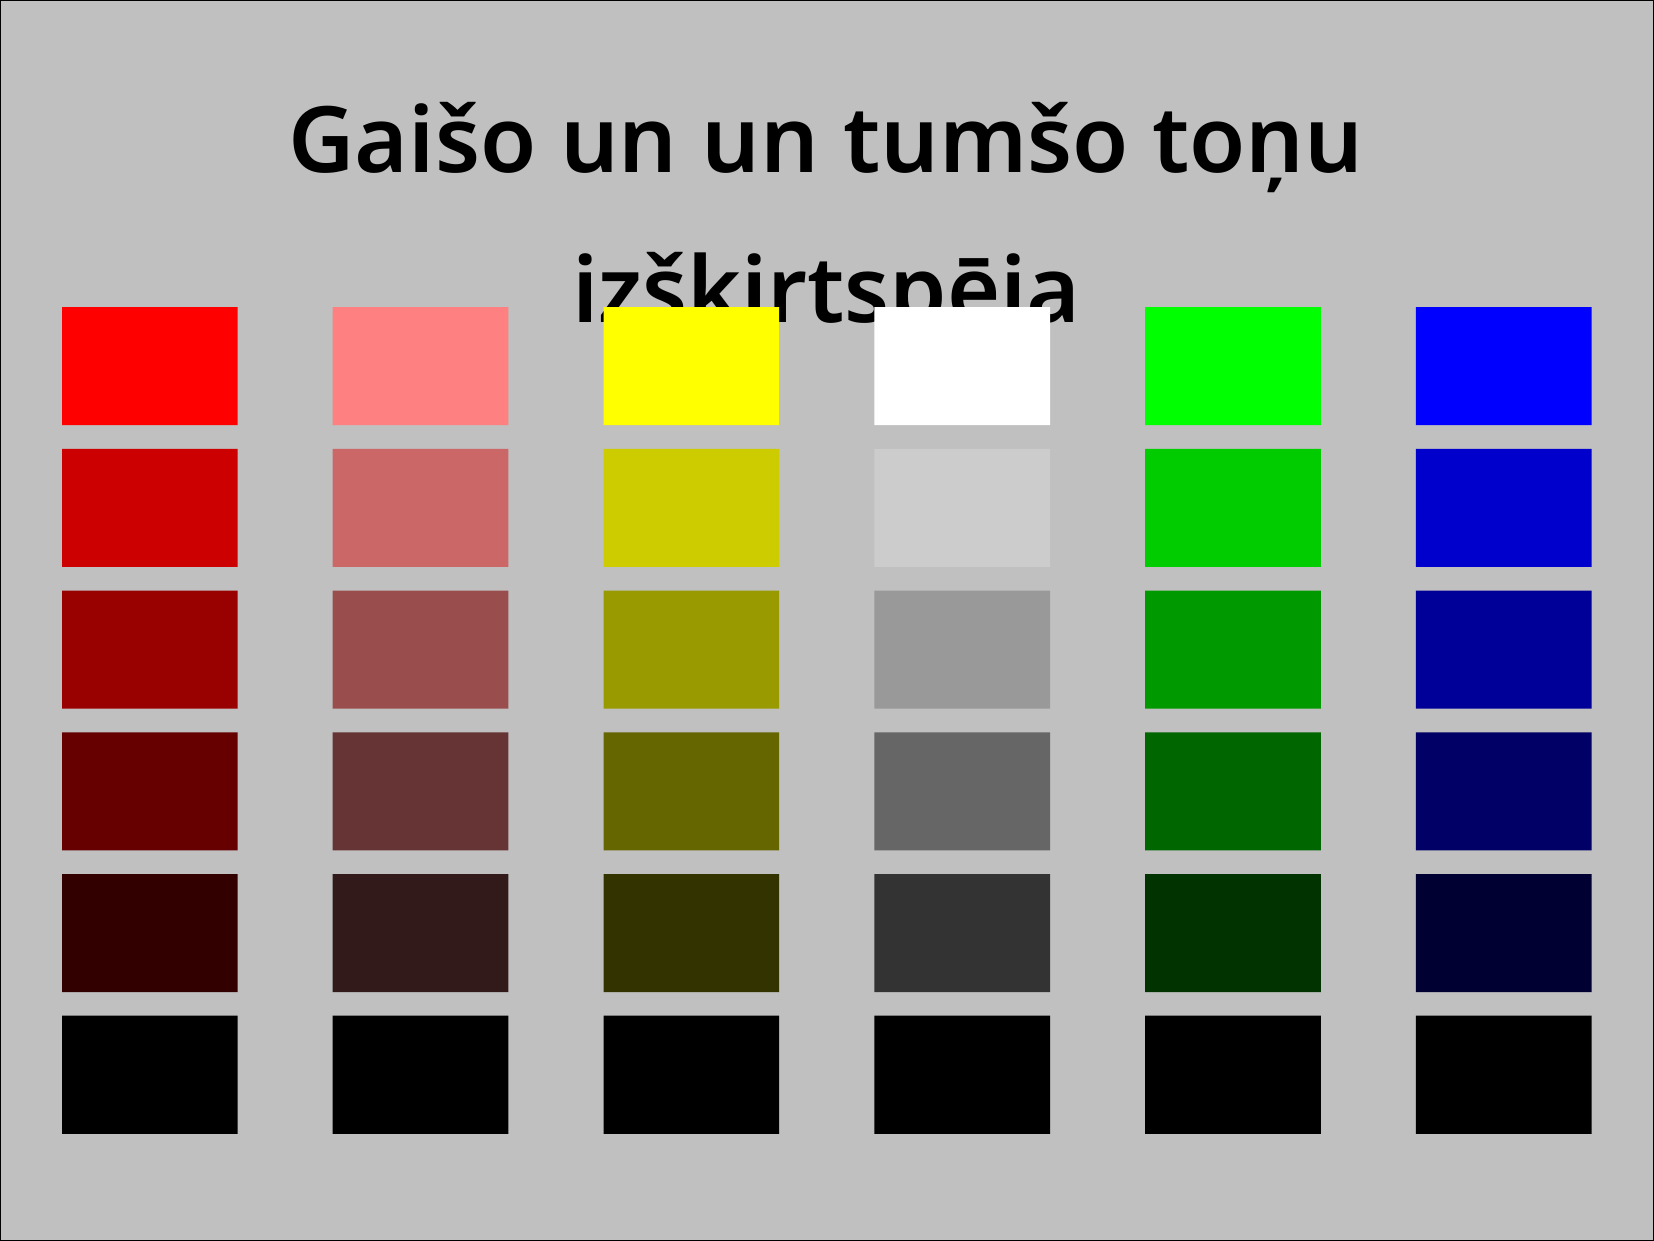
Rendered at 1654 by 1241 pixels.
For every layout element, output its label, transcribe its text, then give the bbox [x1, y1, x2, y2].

title Gaišo un un tumšo toņu izšķirtspēja [29, 49, 1625, 296]
text_box [0, 0, 1654, 1241]
